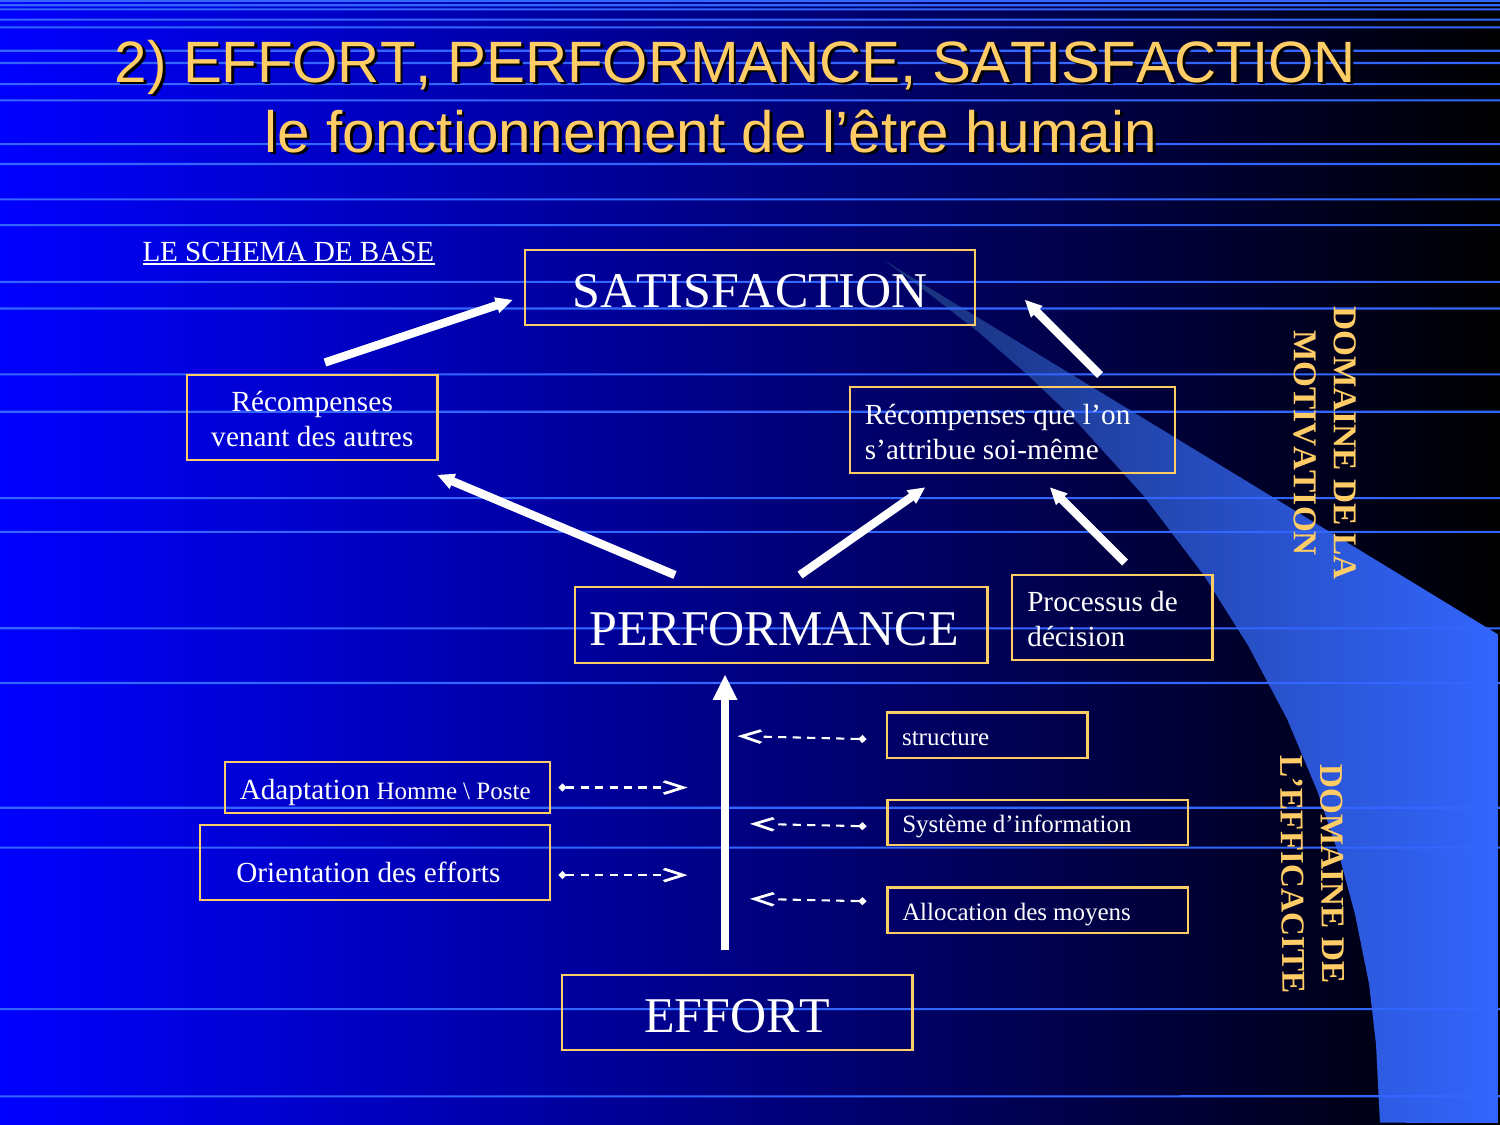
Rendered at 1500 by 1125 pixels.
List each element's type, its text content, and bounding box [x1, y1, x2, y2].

text_box SATISFACTION [525, 249, 976, 326]
text_box PERFORMANCE [574, 587, 988, 663]
text_box Récompenses que l’on s’attribue soi-même [849, 387, 1176, 473]
text_box Récompenses venant des autres [187, 374, 438, 461]
title 2) EFFORT, PERFORMANCE, SATISFACTION le fonctionnement de l’être humain [99, 24, 1426, 163]
text_box Processus de décision [1012, 574, 1213, 661]
text_box DOMAINE DE LA MOTIVATION [1279, 249, 1375, 637]
text_box Orientation des efforts [200, 824, 551, 901]
text_box EFFORT [562, 974, 913, 1051]
text_box Adaptation Homme \ Poste [224, 762, 550, 813]
text_box structure [887, 712, 1088, 758]
text_box Allocation des moyens [887, 887, 1188, 933]
list LE SCHEMA DE BASE [112, 224, 1388, 1088]
text_box DOMAINE DE L’EFFICACITE [1265, 685, 1365, 1064]
text_box Système d’information [887, 800, 1188, 846]
